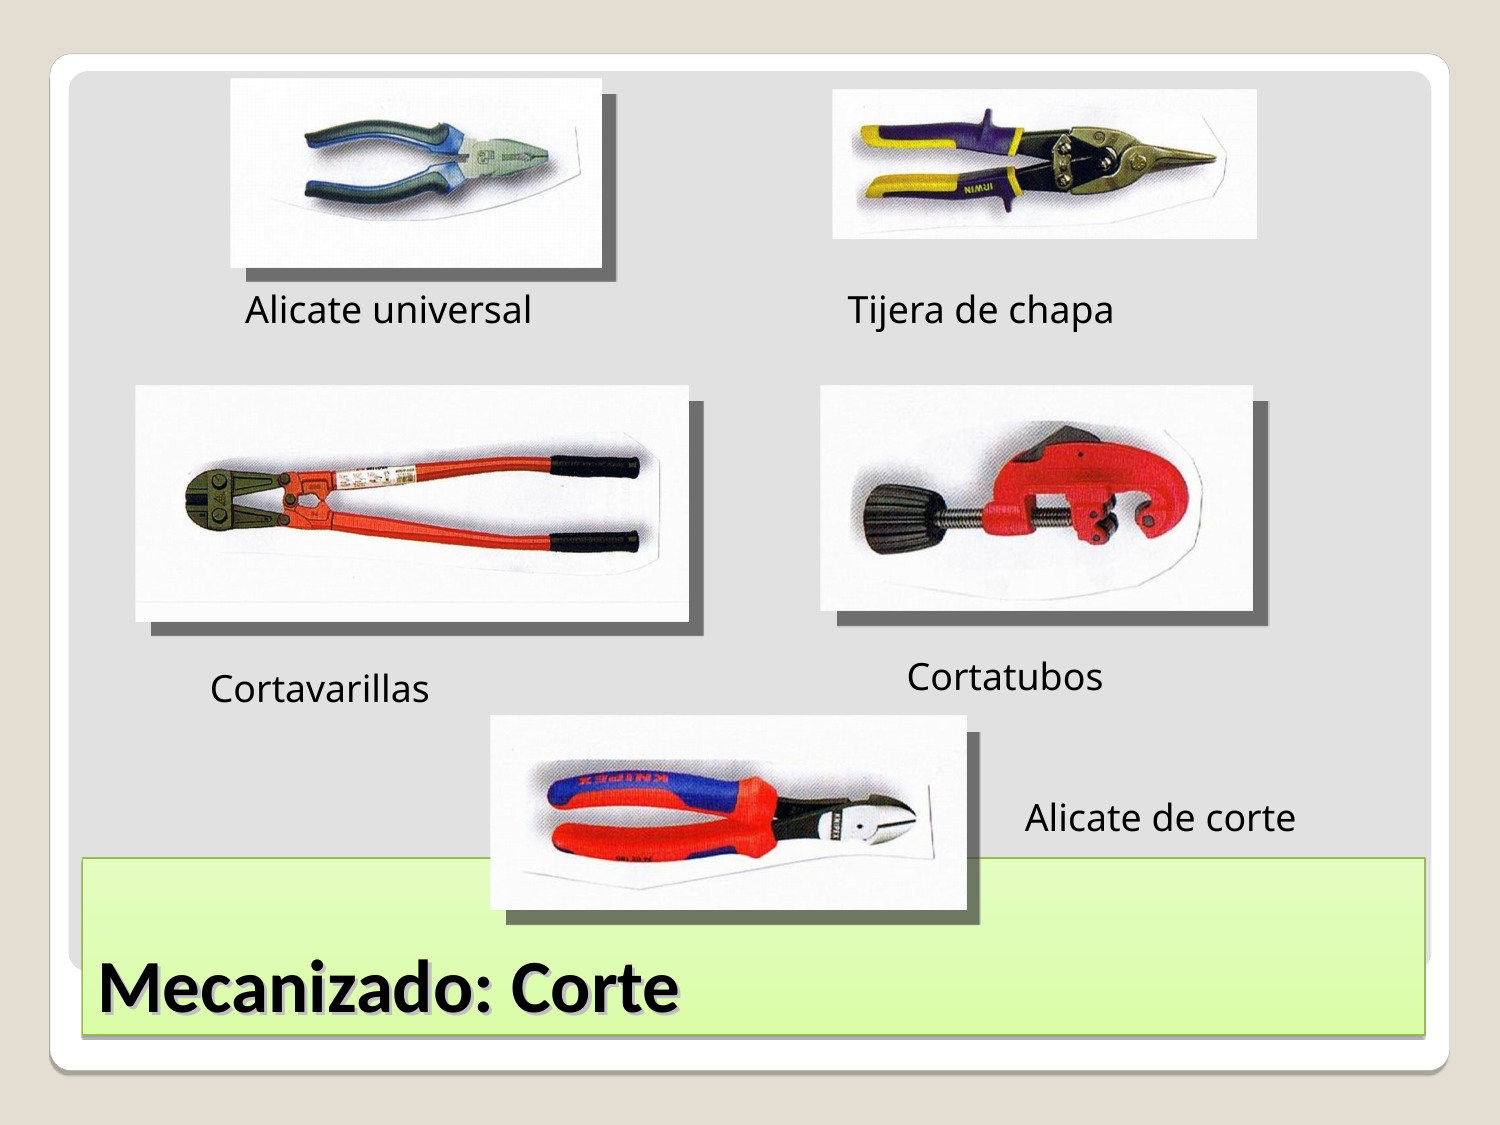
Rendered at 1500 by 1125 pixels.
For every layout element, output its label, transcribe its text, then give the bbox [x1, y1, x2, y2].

text_box Tijera de chapa [832, 278, 1211, 340]
text_box Cortatubos [891, 645, 1164, 706]
picture [490, 716, 967, 910]
text_box Alicate de corte [1009, 786, 1353, 893]
picture [135, 385, 689, 622]
picture [832, 90, 1257, 239]
text_box Cortavarillas [194, 656, 597, 718]
text_box Alicate universal [230, 278, 632, 340]
title Mecanizado: Corte [82, 857, 1426, 1036]
picture [820, 385, 1253, 611]
picture [230, 78, 602, 268]
